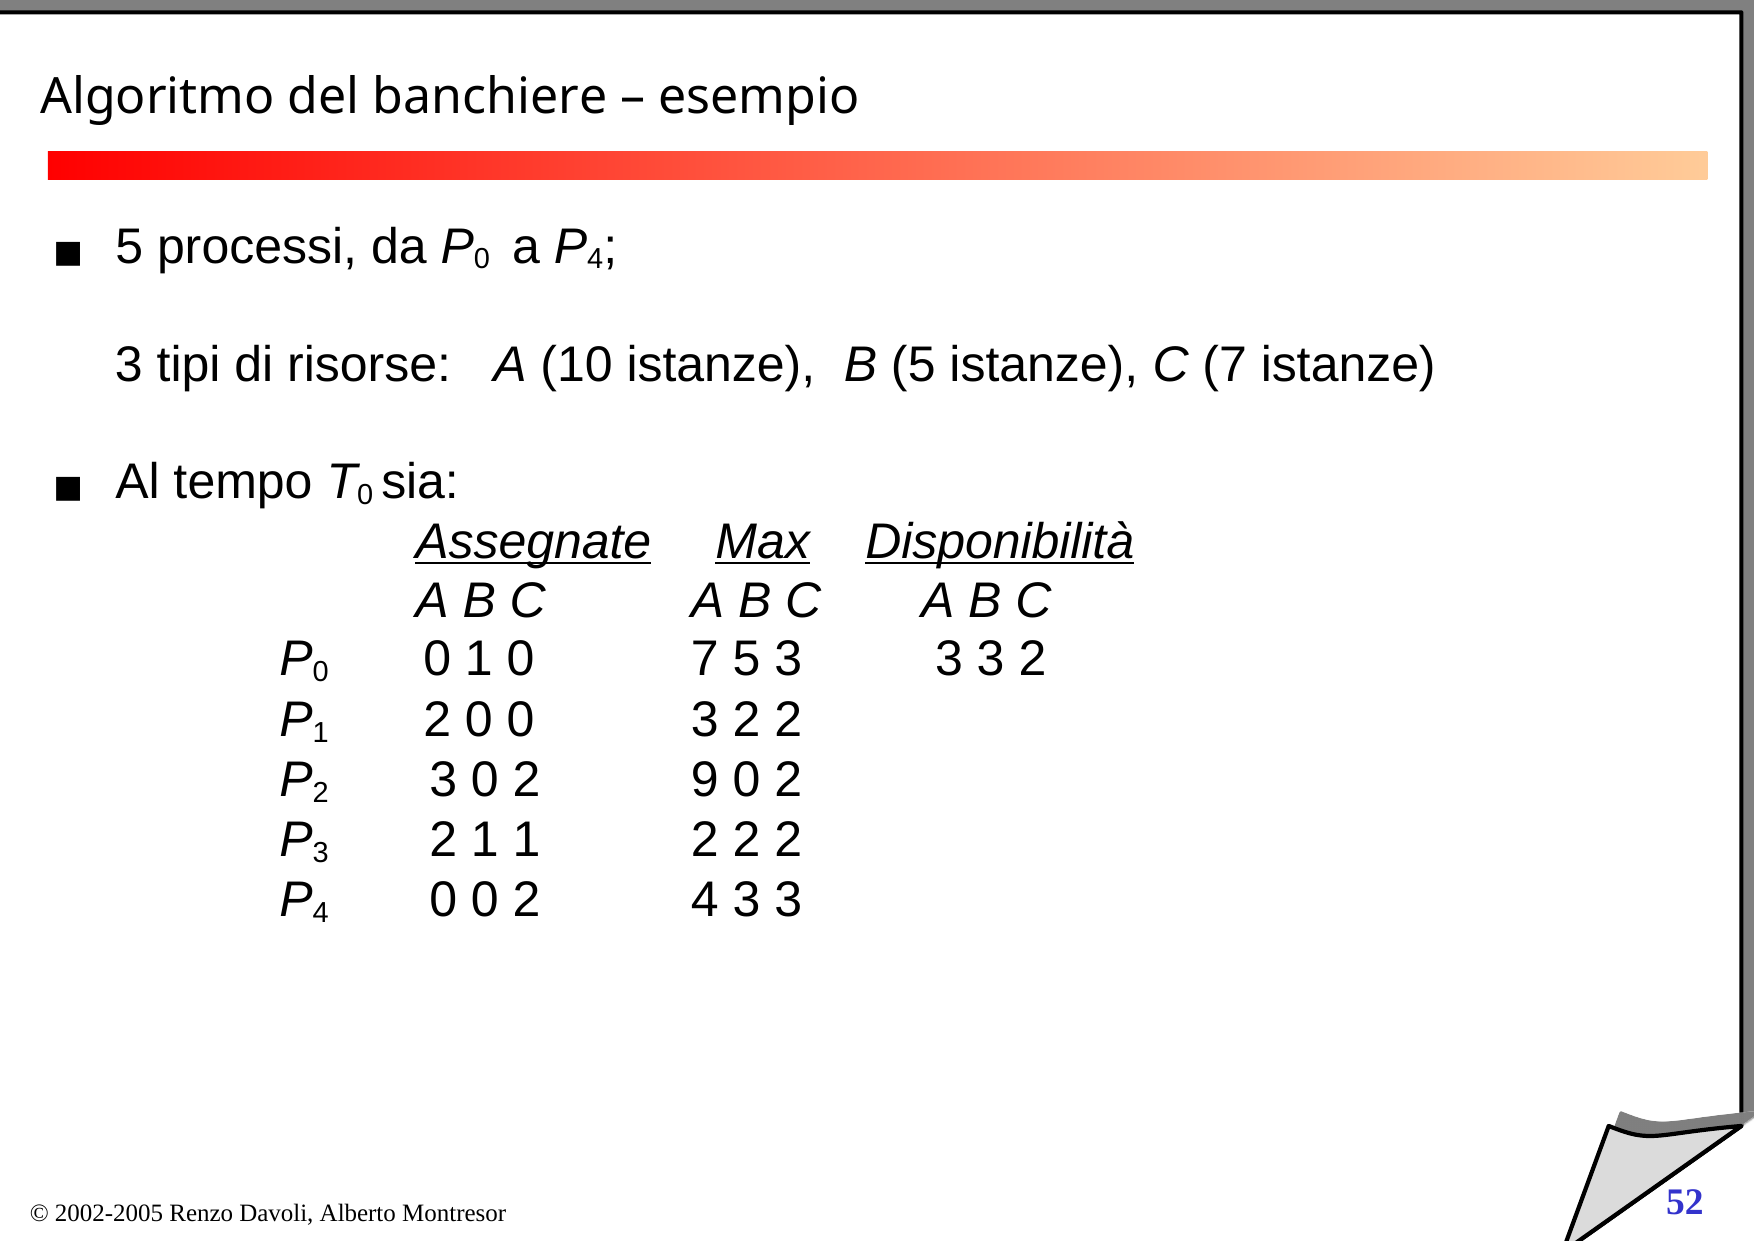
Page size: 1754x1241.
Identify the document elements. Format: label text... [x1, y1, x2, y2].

text_box q [750, 152, 754, 179]
text_box n 5 processi, da P0 a P4; 3 tipi di risorse: A (10 istanze), B (5 istanze), C (7 istanze) n Al tempo T0 sia: Assegnate Max Disponibilità A B C A B C A B C P0 0 1 0 7 5 3 3 3 2 P1 2 0 0 3 2 2 P2 3 0 2 9 0 2 P3 2 1 1 2 2 2 P4 0 0 2 4 3 3 [59, 214, 1654, 1002]
title Algoritmo del banchiere – esempio [40, 49, 1714, 144]
